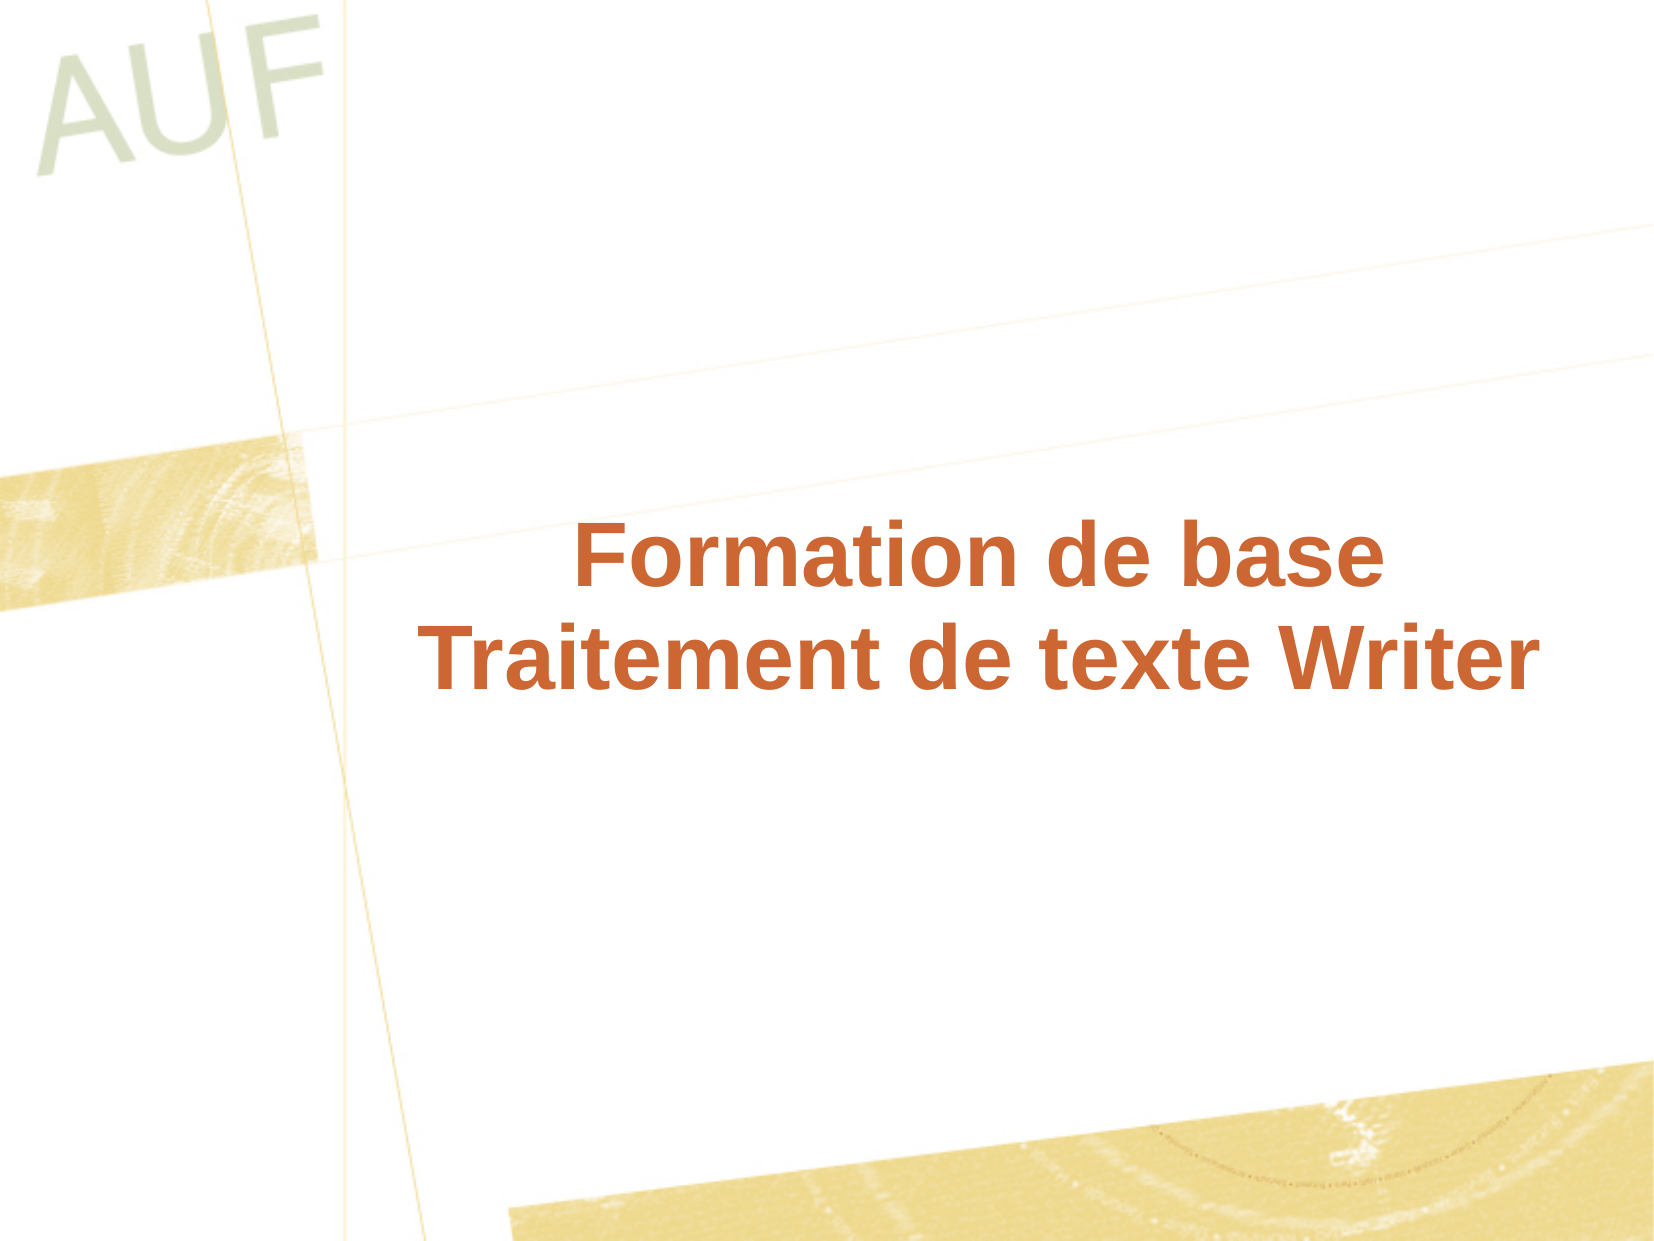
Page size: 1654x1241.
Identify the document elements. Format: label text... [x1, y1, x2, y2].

picture [0, 0, 1654, 1241]
title Formation de base Traitement de texte Writer [324, 503, 1636, 709]
